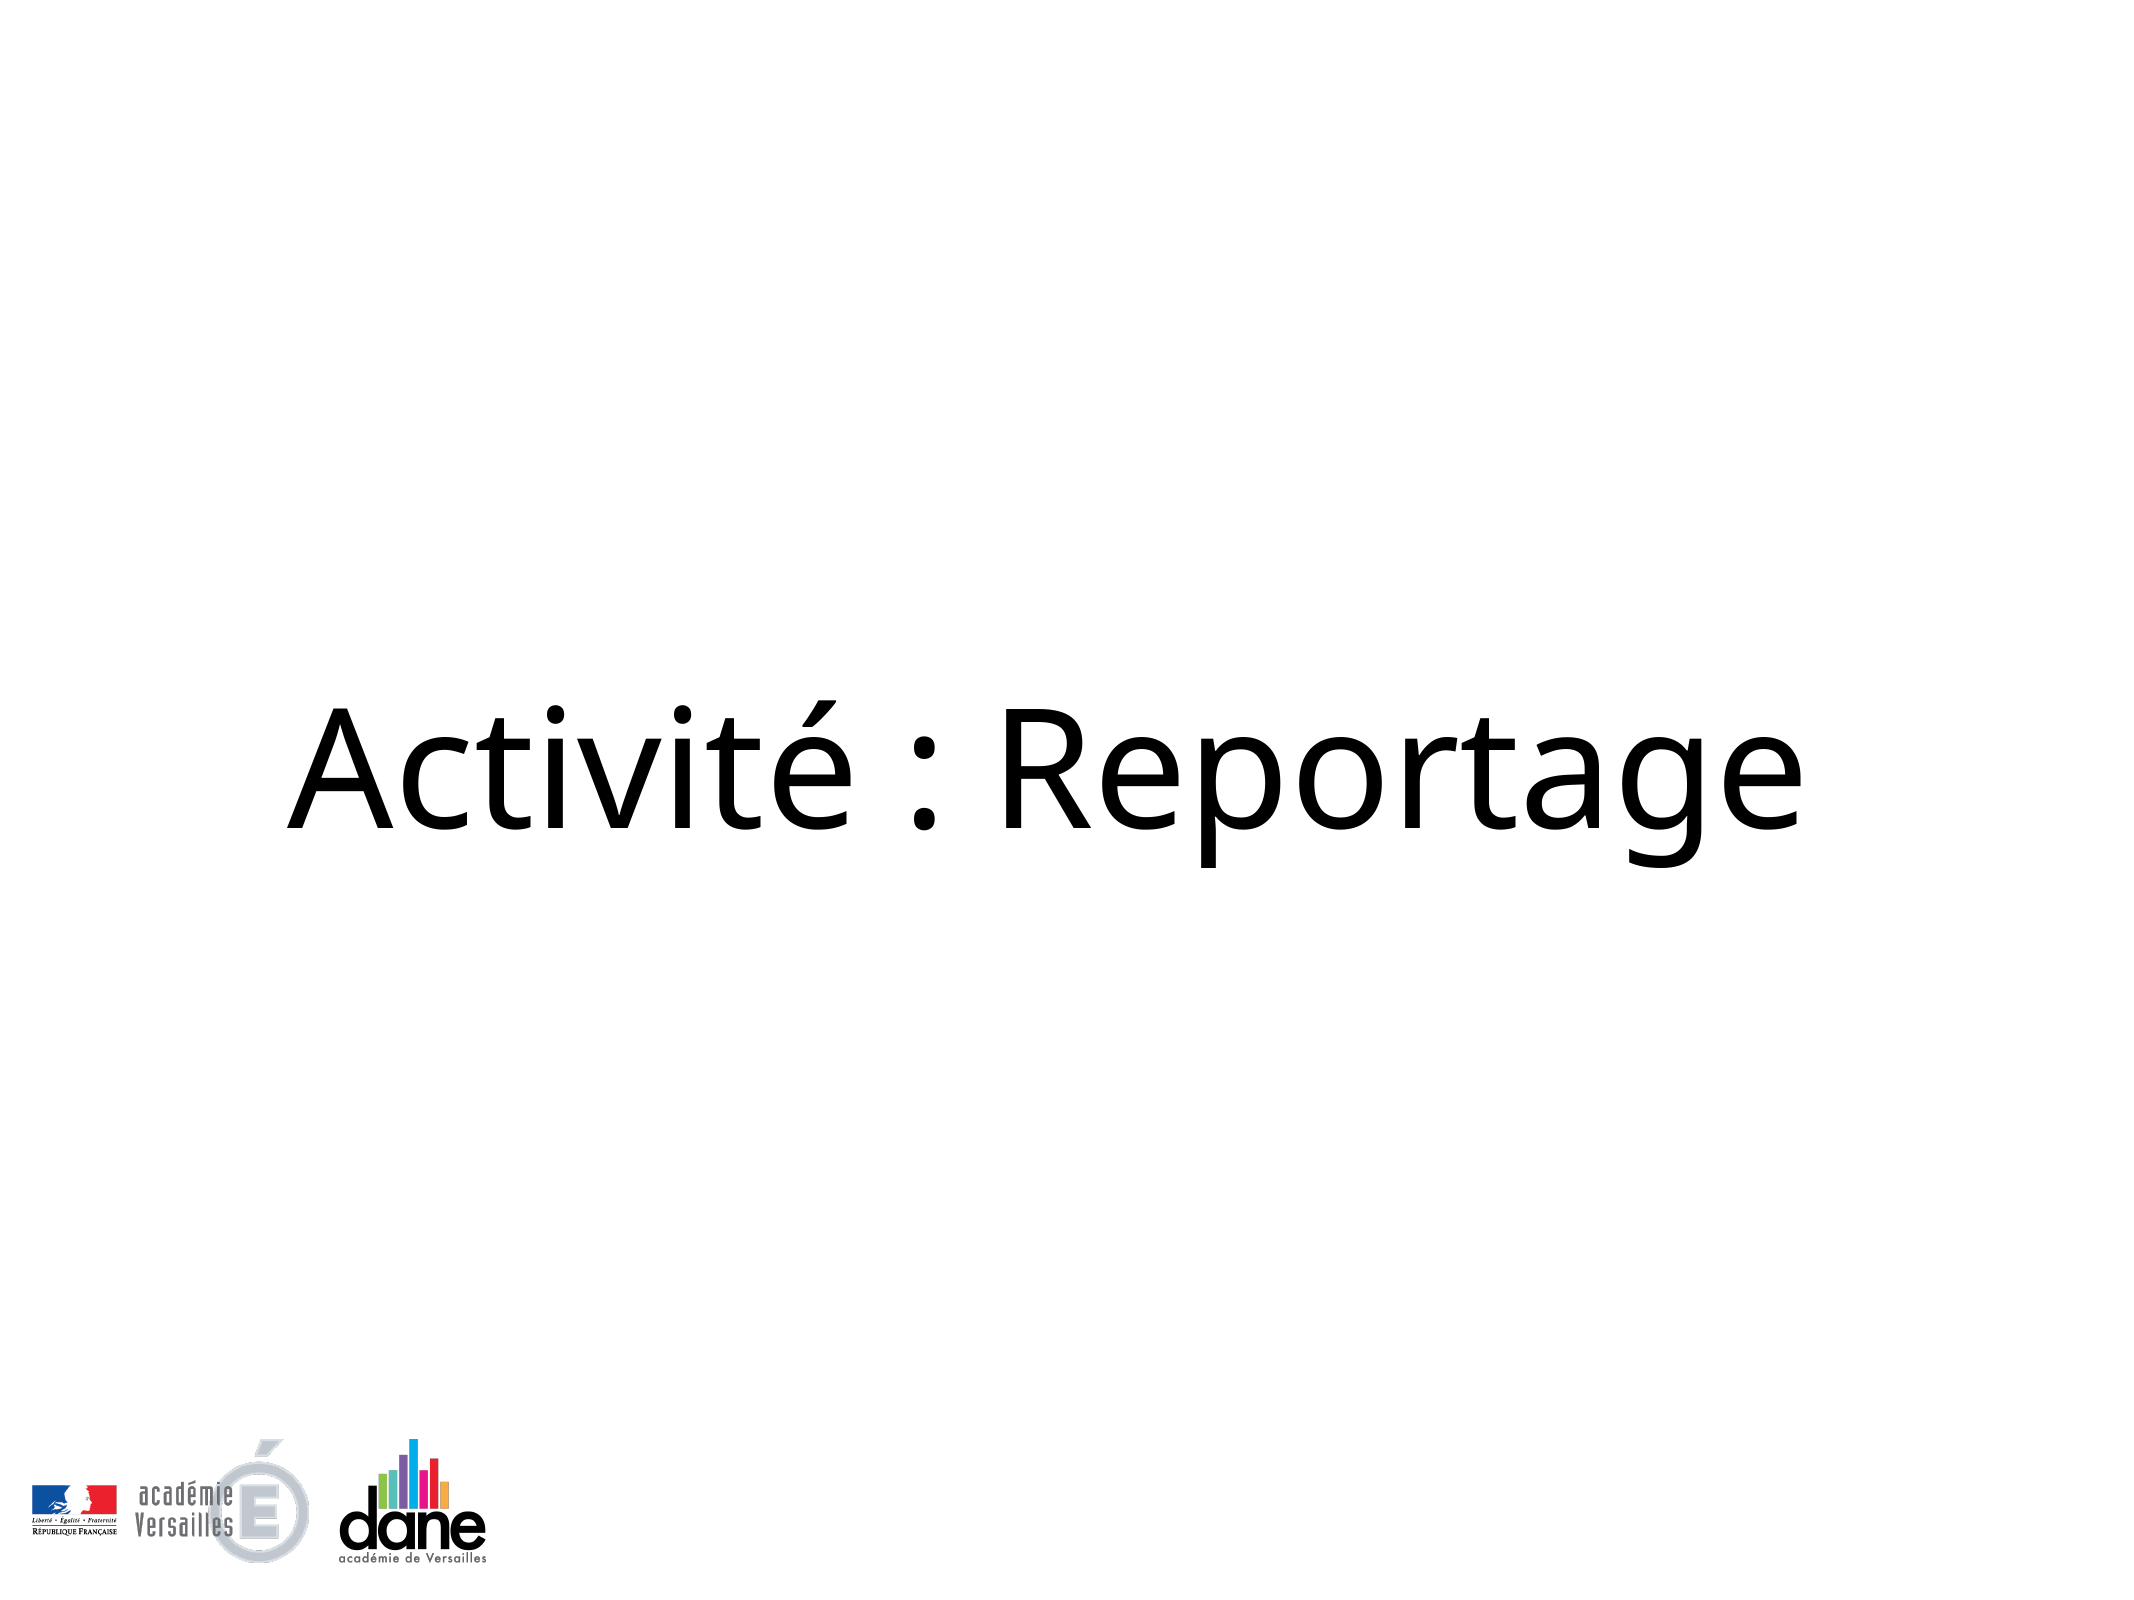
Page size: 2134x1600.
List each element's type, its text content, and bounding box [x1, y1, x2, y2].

text_box Activité : Reportage [138, 585, 1960, 940]
picture [339, 1439, 486, 1563]
picture [32, 1439, 309, 1563]
